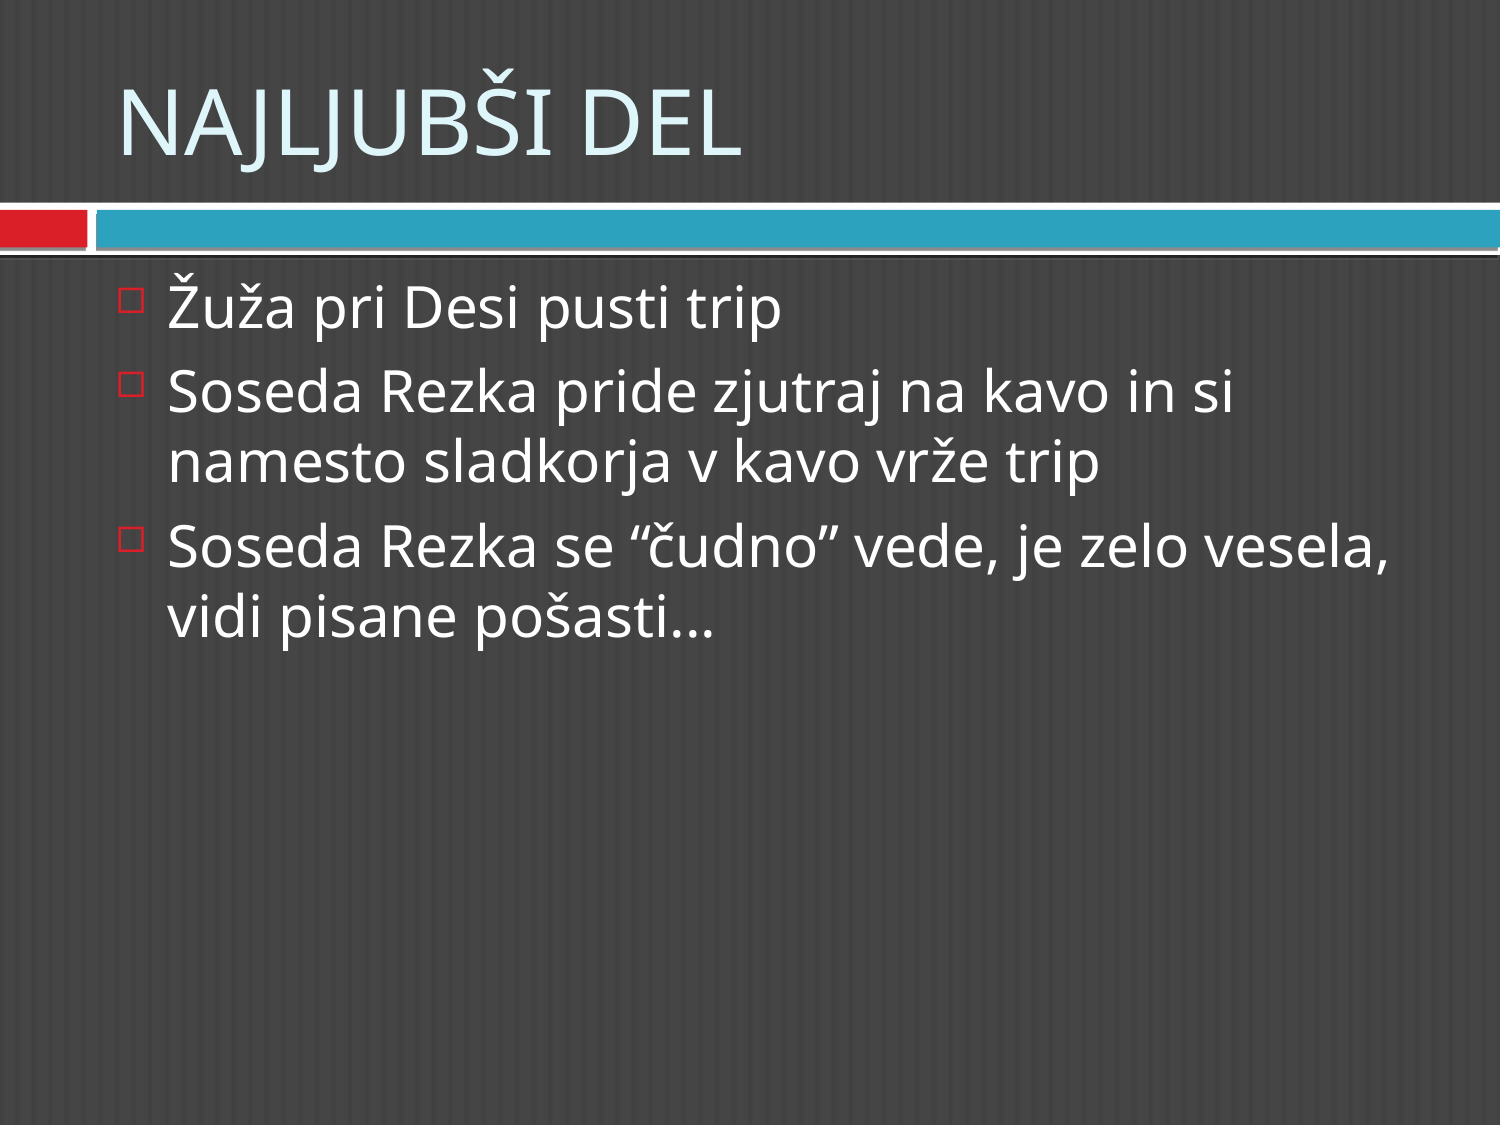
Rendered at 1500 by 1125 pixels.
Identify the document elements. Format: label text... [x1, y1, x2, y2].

picture [0, 255, 1500, 1125]
picture [0, 0, 1500, 202]
list Žuža pri Desi pusti trip Soseda Rezka pride zjutraj na kavo in si namesto sladkorja v kavo vrže trip Soseda Rezka se “čudno” vede, je zelo vesela, vidi pisane pošasti... [100, 262, 1438, 1000]
title NAJLJUBŠI DEL [100, 37, 1438, 200]
